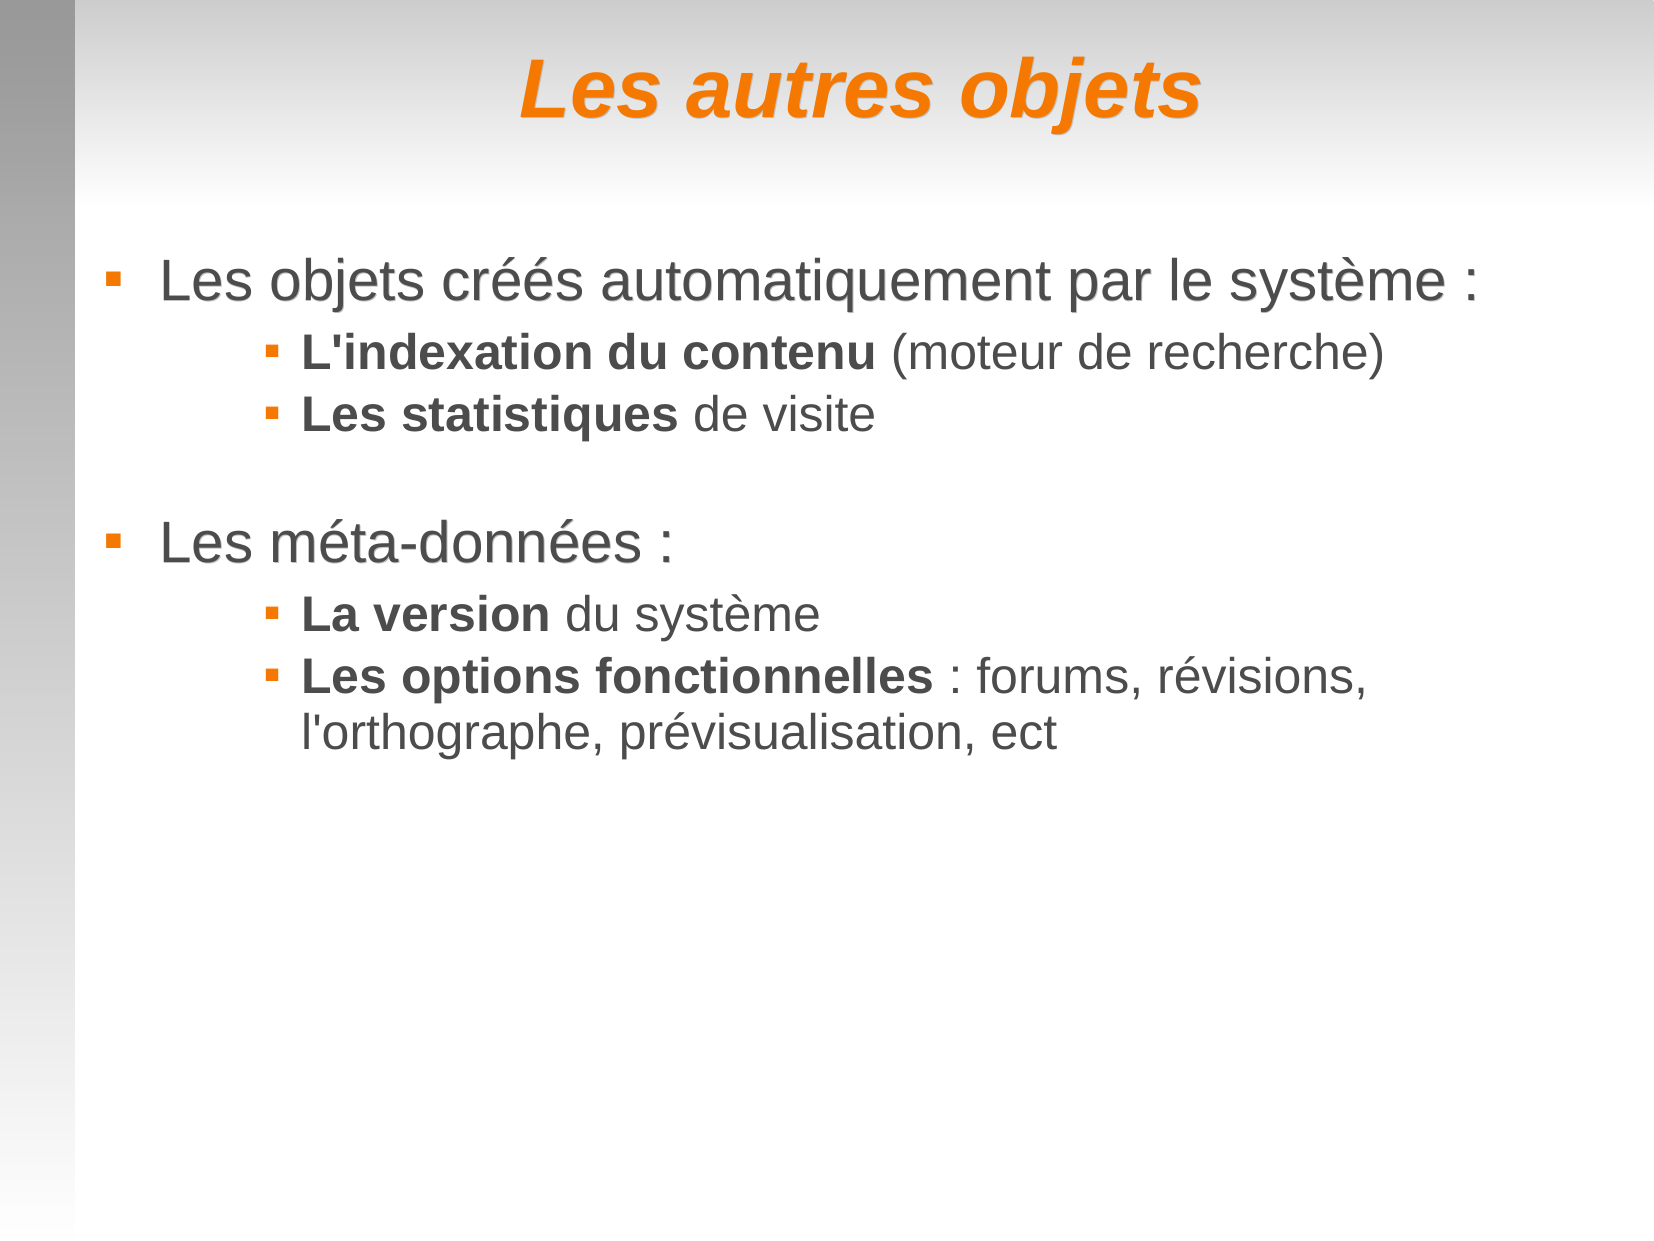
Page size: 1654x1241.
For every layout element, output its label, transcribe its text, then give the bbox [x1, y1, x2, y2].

title Les autres objets [88, 0, 1654, 178]
list Les objets créés automatiquement par le système : L'indexation du contenu (moteur de recherche) Les statistiques de visite Les méta-données : La version du système Les options fonctionnelles : forums, révisions, l'orthographe, prévisualisation, ect [88, 248, 1625, 1067]
